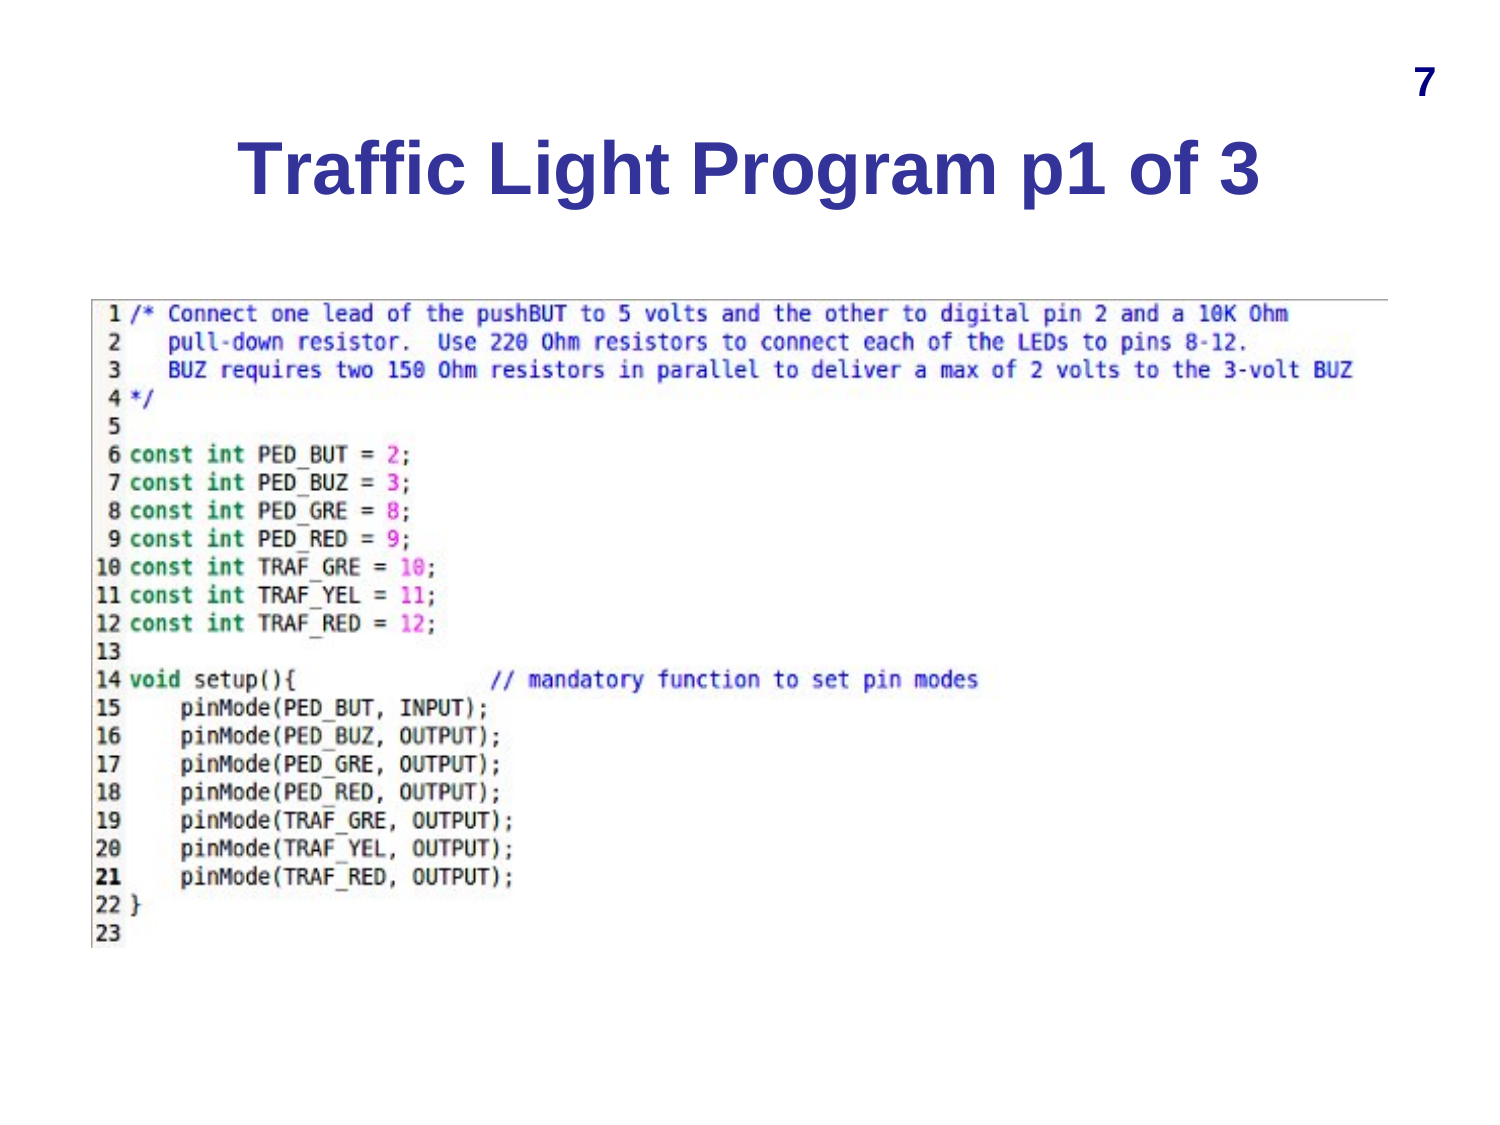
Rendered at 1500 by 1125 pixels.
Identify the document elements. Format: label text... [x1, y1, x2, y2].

text_box 7 [1387, 47, 1463, 113]
picture [91, 299, 1388, 948]
title Traffic Light Program p1 of 3 [150, 112, 1351, 225]
